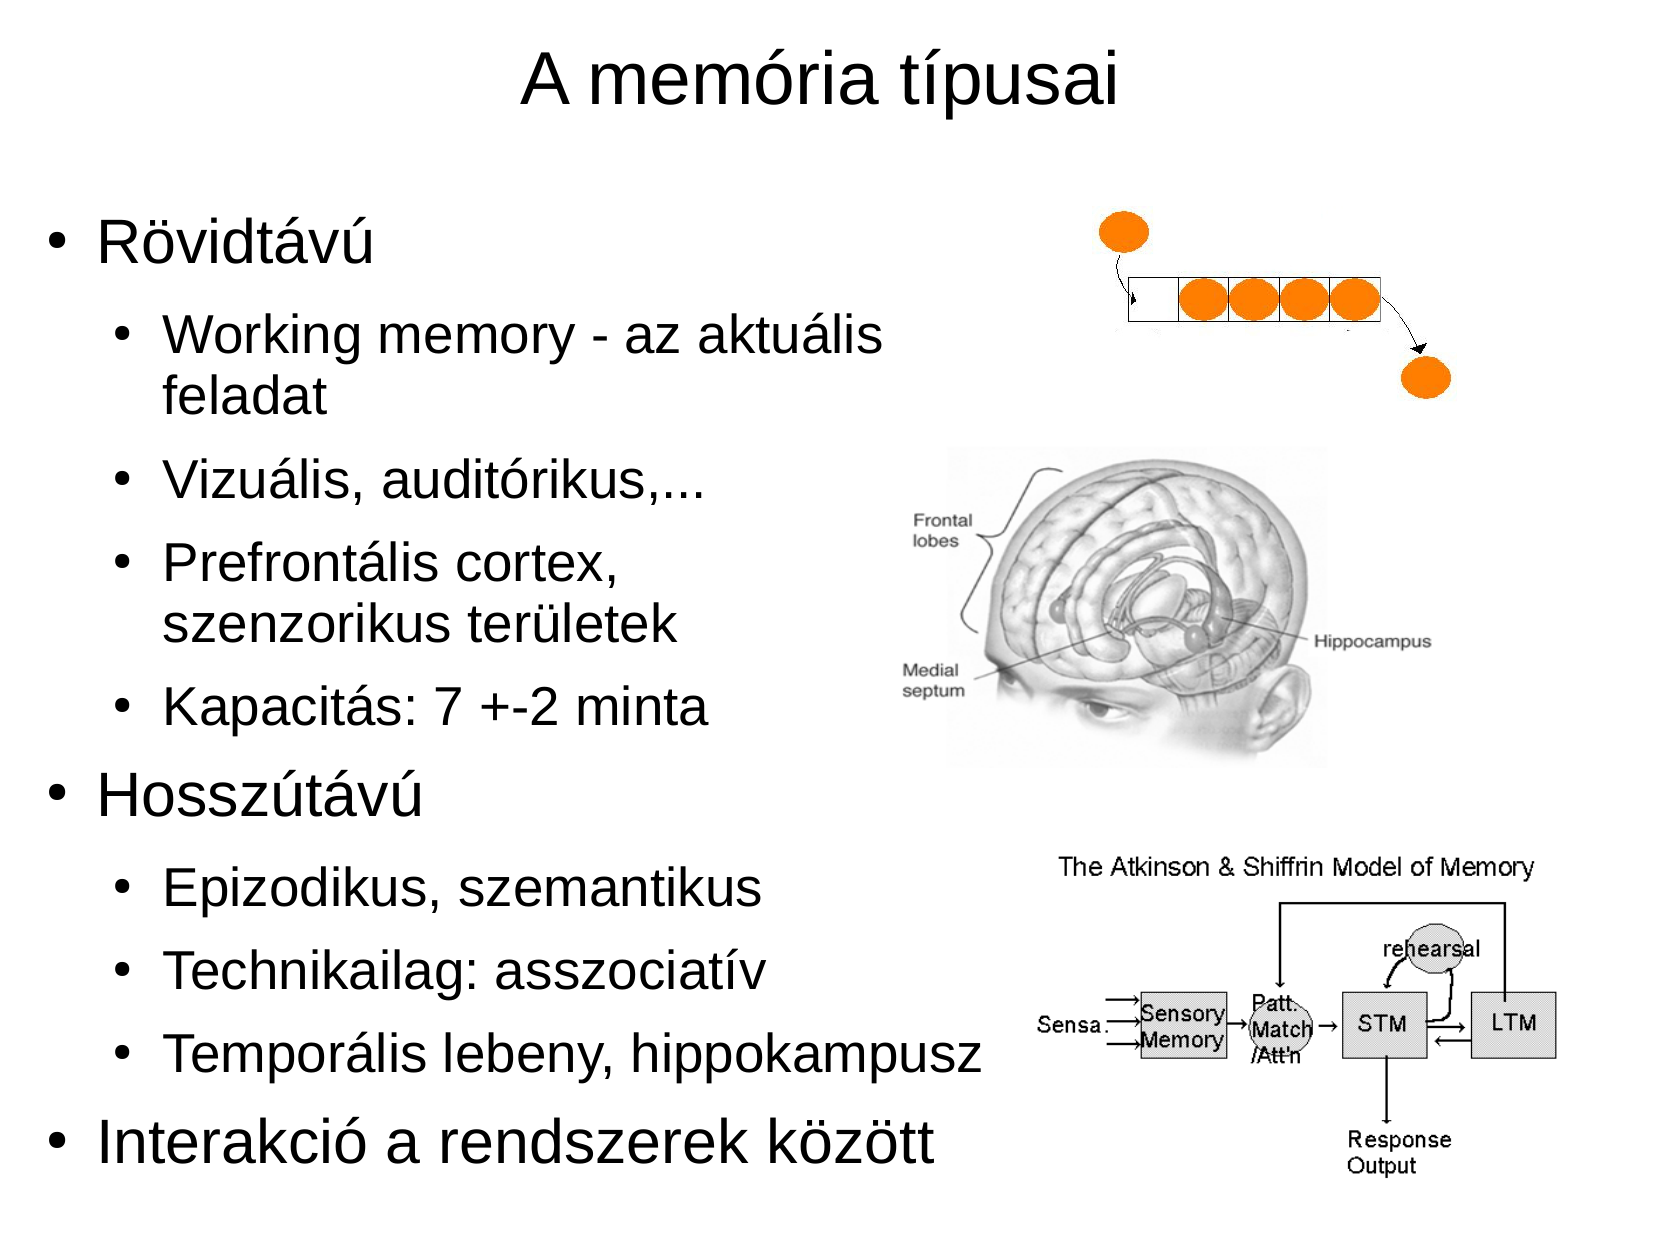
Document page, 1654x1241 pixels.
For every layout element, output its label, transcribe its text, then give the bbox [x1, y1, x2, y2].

picture [1092, 206, 1457, 414]
picture [1033, 826, 1560, 1211]
list Rövidtávú Working memory - az aktuális feladat Vizuális, auditórikus,... Prefrontális cortex, szenzorikus területek Kapacitás: 7 +-2 minta Hosszútávú Epizodikus, szemantikus Technikailag: asszociatív Temporális lebeny, hippokampusz Interakció a rendszerek között [29, 206, 1063, 1182]
picture [1063, 442, 1447, 768]
title A memória típusai [76, 29, 1565, 128]
